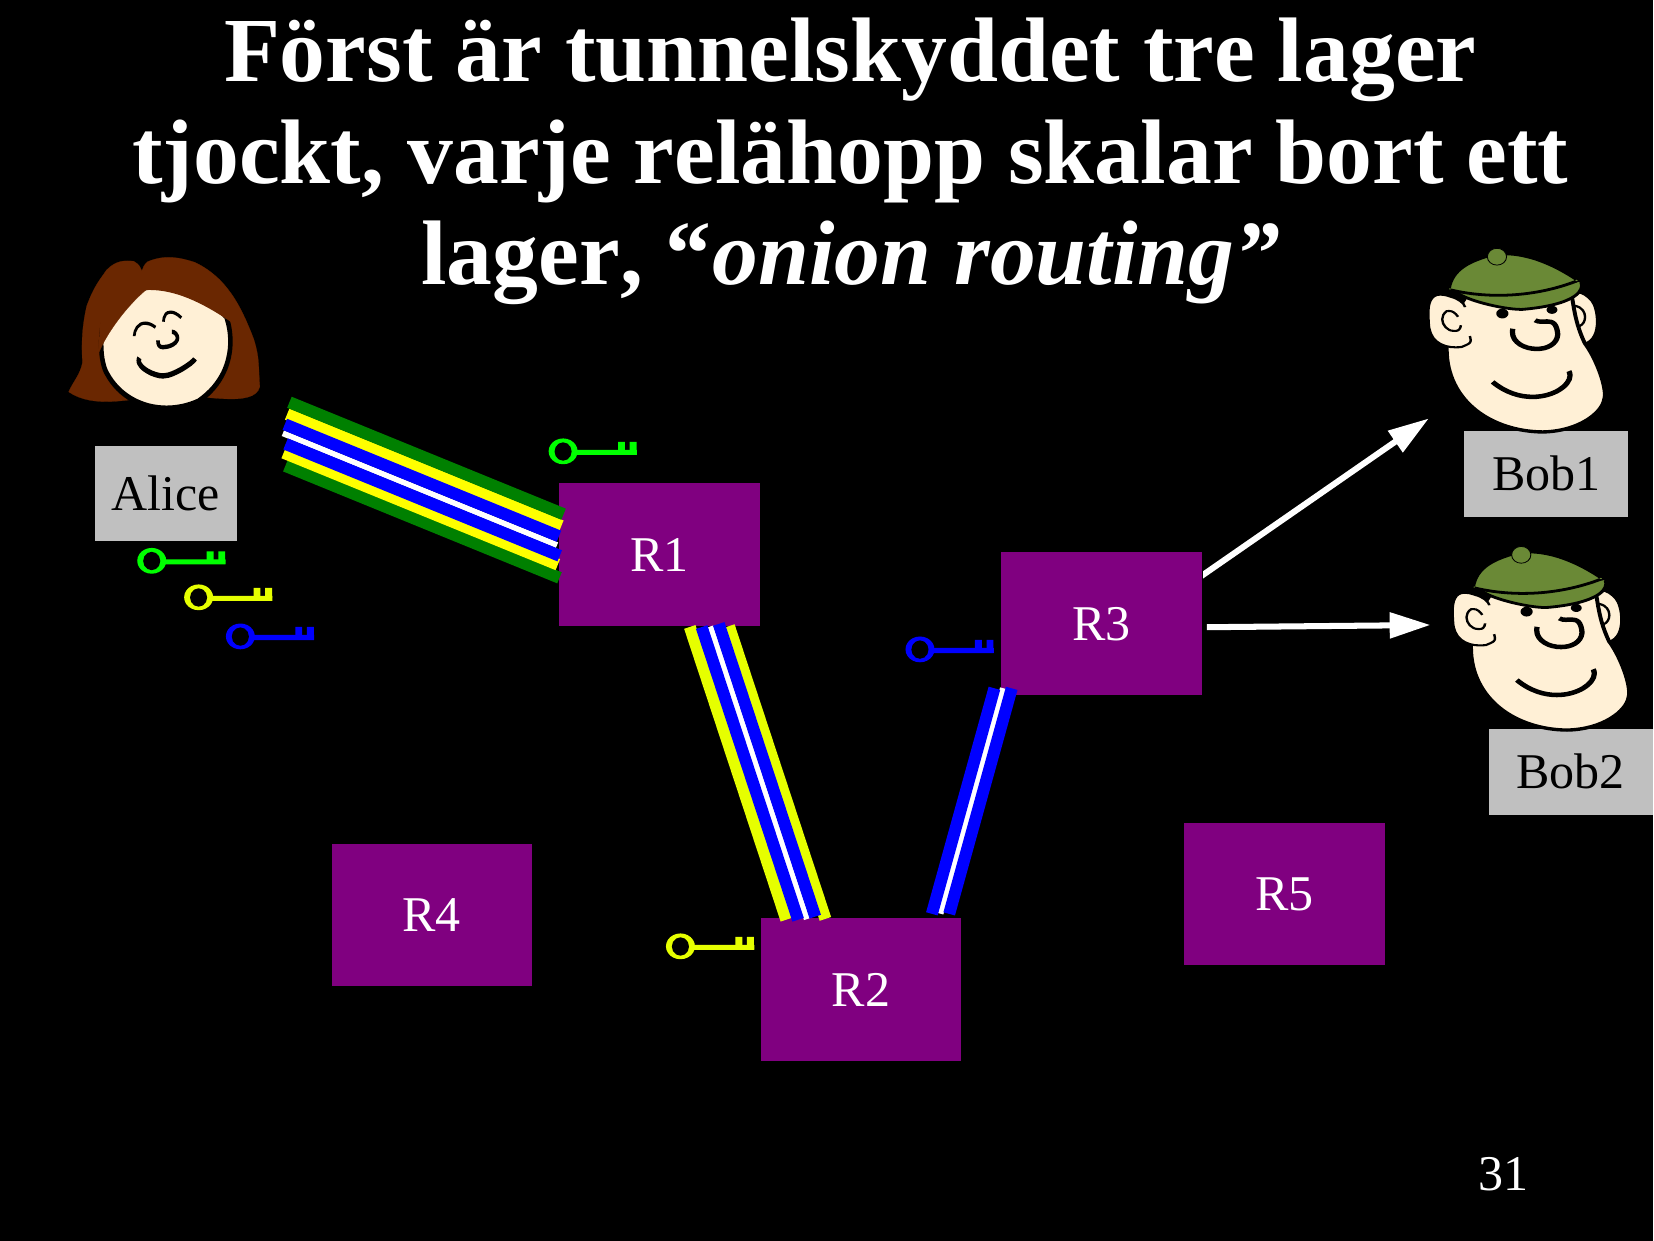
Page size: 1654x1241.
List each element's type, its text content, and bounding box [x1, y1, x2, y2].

picture [1426, 245, 1607, 434]
text_box [548, 438, 637, 465]
text_box [665, 933, 755, 960]
text_box [137, 547, 226, 574]
text_box Bob2 [1488, 728, 1653, 816]
text_box Bob1 [1463, 430, 1629, 518]
text_box R4 [331, 843, 533, 987]
picture [1450, 543, 1632, 732]
title Först är tunnelskyddet tre lager tjockt, varje relähopp skalar bort ett lager, “onion routing” [126, 0, 1577, 305]
text_box R1 [558, 482, 761, 627]
text_box R5 [1183, 822, 1386, 966]
text_box R3 [1000, 551, 1203, 696]
picture [68, 256, 261, 411]
text_box Alice [94, 445, 238, 542]
text_box [184, 584, 273, 611]
text_box R2 [760, 917, 962, 1062]
text_box [225, 623, 315, 650]
text_box [905, 636, 994, 663]
